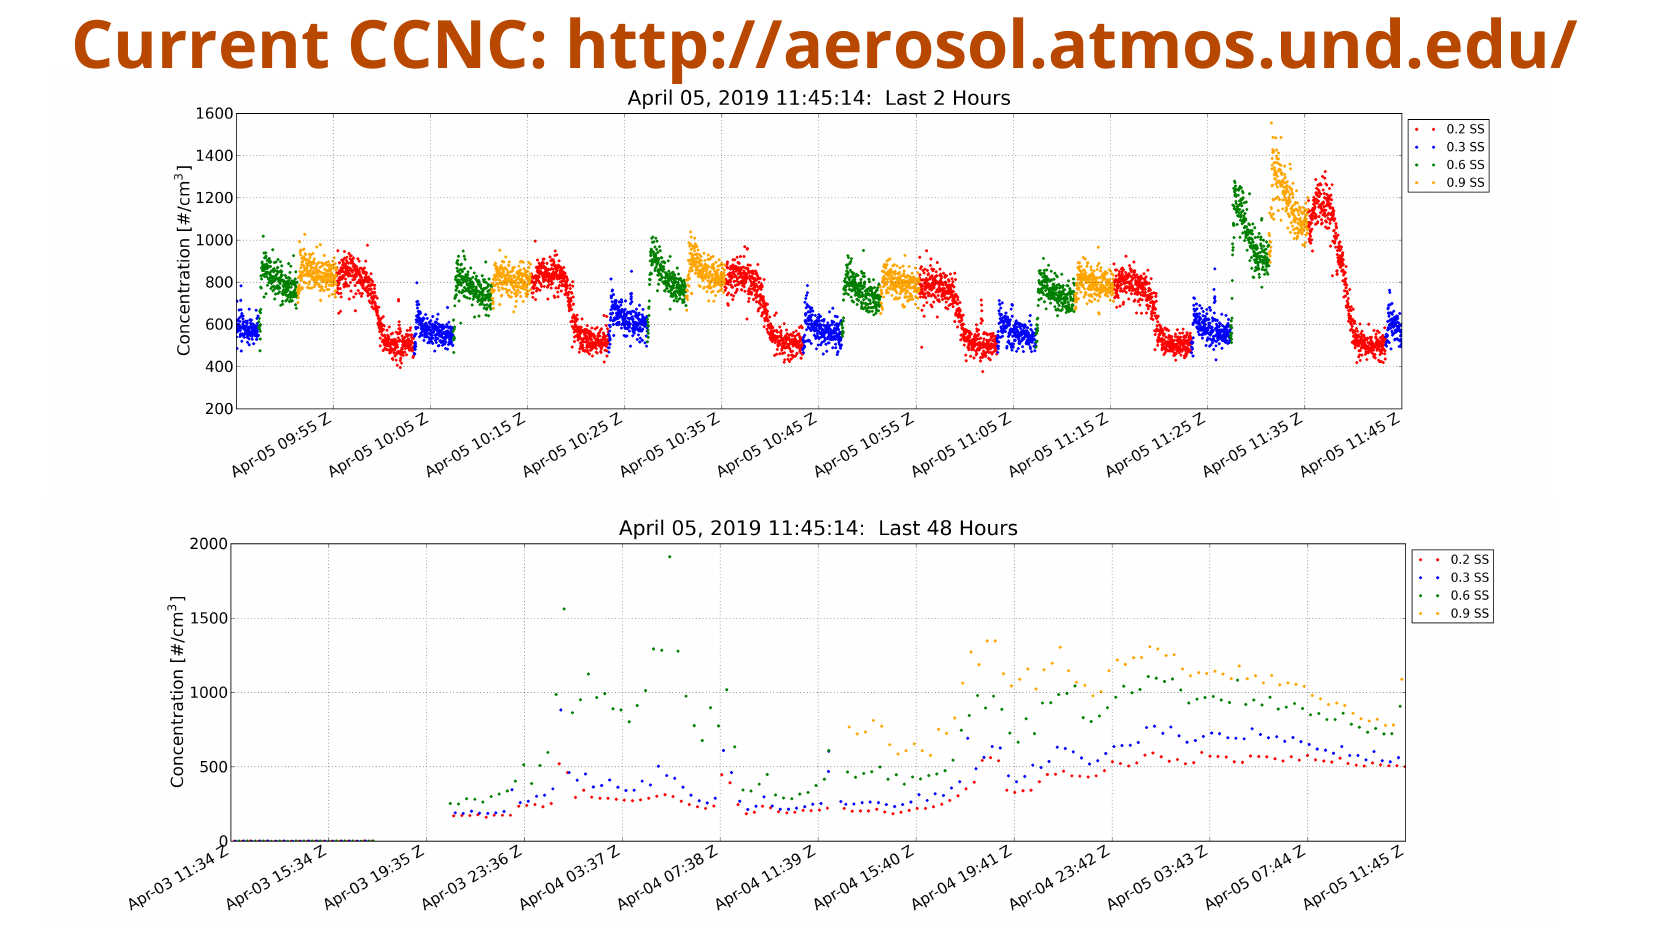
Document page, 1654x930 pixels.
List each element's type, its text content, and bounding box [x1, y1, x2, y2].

picture [41, 501, 1557, 926]
picture [48, 99, 1552, 493]
text_box Current CCNC: http://aerosol.atmos.und.edu/ [0, 0, 1651, 99]
